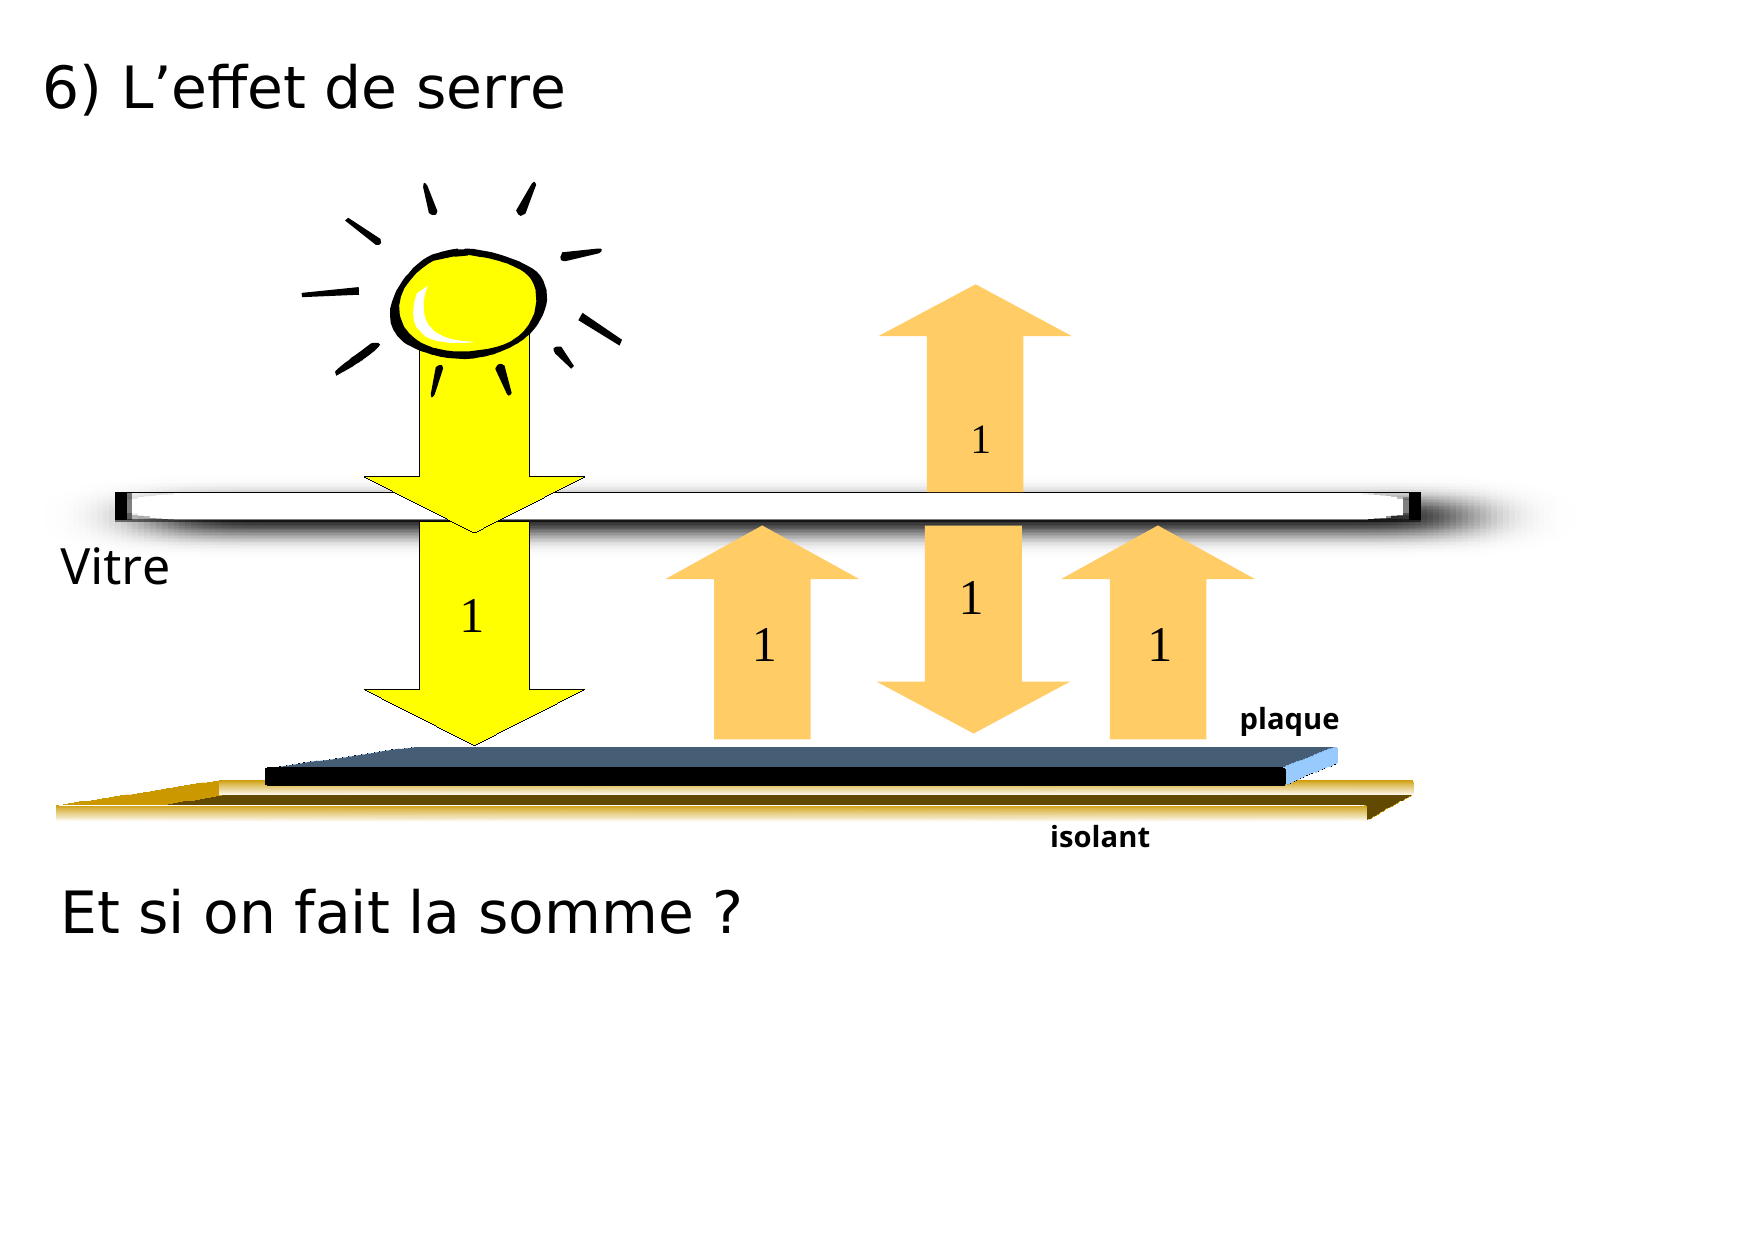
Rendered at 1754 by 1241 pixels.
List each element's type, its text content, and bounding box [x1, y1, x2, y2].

text_box [578, 312, 623, 346]
text_box [423, 182, 438, 216]
text_box [878, 284, 1073, 493]
text_box [553, 346, 574, 369]
text_box [301, 287, 360, 298]
text_box isolant [1035, 808, 1288, 873]
text_box 1 [451, 587, 493, 652]
text_box 1 [751, 616, 787, 687]
text_box [665, 525, 860, 740]
text_box Vitre [45, 523, 209, 566]
text_box 6) L’effet de serre [28, 47, 613, 134]
text_box Et si on fait la somme ? [45, 873, 1598, 977]
text_box [876, 525, 1071, 734]
text_box [516, 181, 537, 216]
text_box [335, 342, 381, 376]
text_box 1 [958, 569, 1034, 640]
picture [500, 472, 1592, 564]
text_box plaque [1224, 690, 1477, 766]
picture [44, 737, 1429, 832]
text_box 1 [1147, 616, 1183, 687]
text_box [1061, 525, 1255, 740]
picture [27, 472, 448, 564]
text_box 1 [970, 416, 1046, 474]
text_box [364, 248, 585, 746]
text_box [560, 248, 602, 262]
text_box [345, 217, 382, 245]
